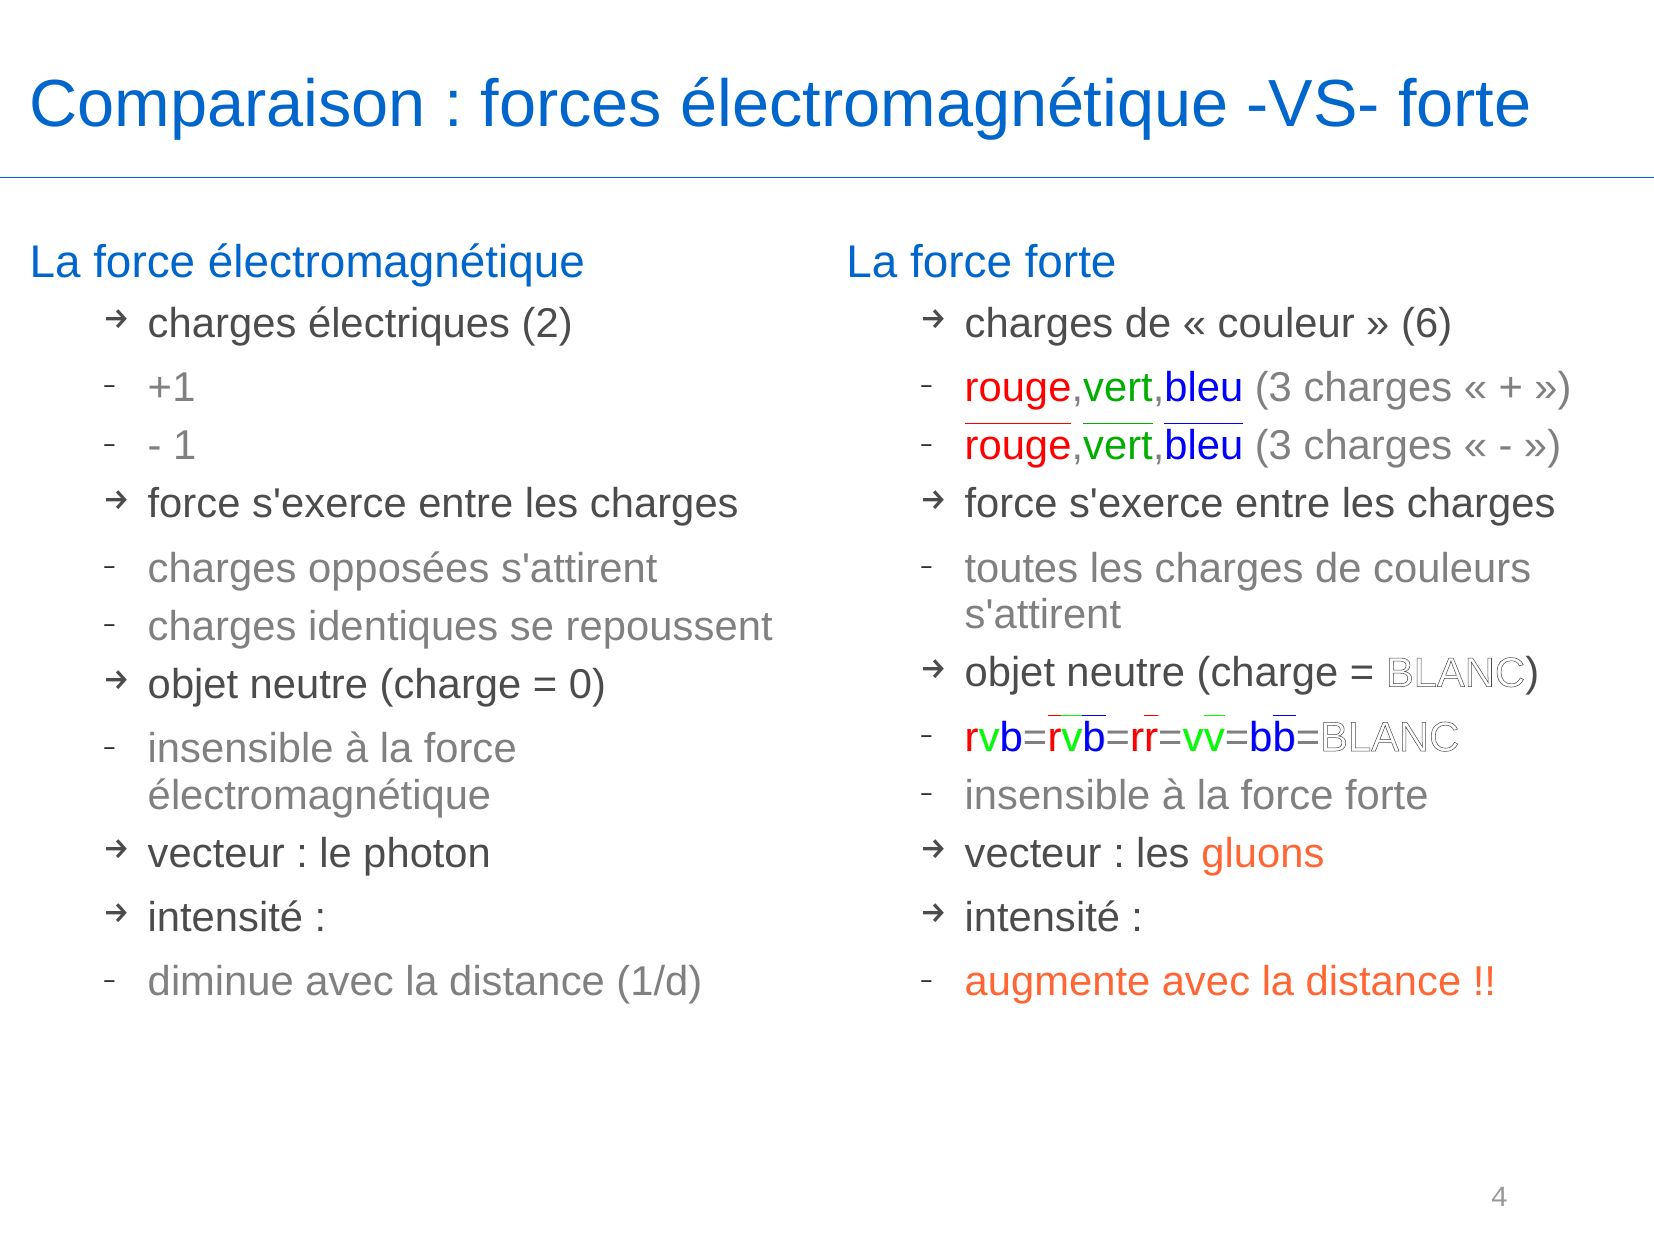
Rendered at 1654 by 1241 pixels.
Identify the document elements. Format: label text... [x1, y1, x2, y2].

title Comparaison : forces électromagnétique -VS- forte [29, 29, 1625, 178]
list La force forte charges de « couleur » (6) rouge,vert,bleu (3 charges « + ») rouge,vert,bleu (3 charges « - ») force s'exerce entre les charges toutes les charges de couleurs s'attirent objet neutre (charge = BLANC) rvb=rvb=rr=vv=bb=BLANC insensible à la force forte vecteur : les gluons intensité : augmente avec la distance !! [846, 236, 1625, 1055]
list La force électromagnétique charges électriques (2) +1 - 1 force s'exerce entre les charges charges opposées s'attirent charges identiques se repoussent objet neutre (charge = 0) insensible à la force électromagnétique vecteur : le photon intensité : diminue avec la distance (1/d) [29, 236, 808, 1055]
